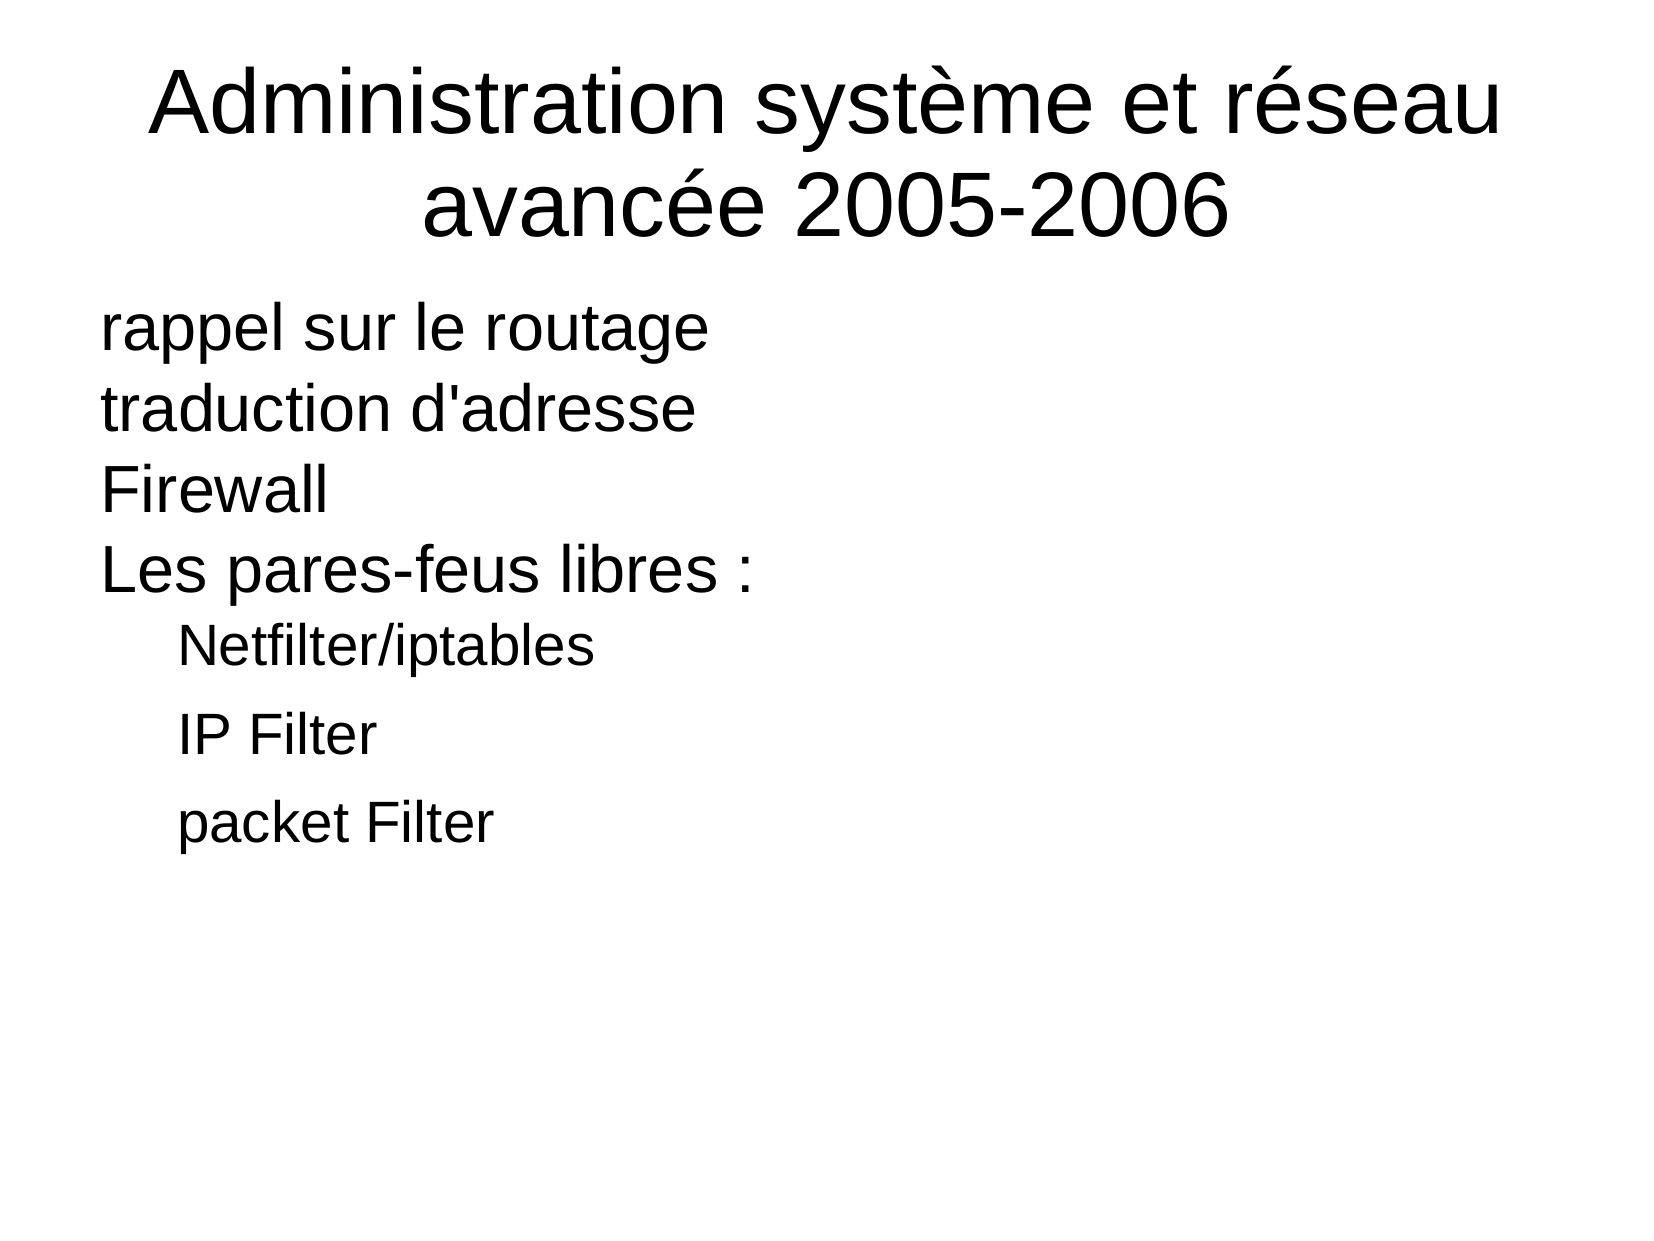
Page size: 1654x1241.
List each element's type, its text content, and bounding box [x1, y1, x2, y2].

list rappel sur le routage traduction d'adresse Firewall Les pares-feus libres : Netfilter/iptables IP Filter packet Filter [82, 290, 1571, 1109]
title Administration système et réseau avancée 2005-2006 [82, 39, 1571, 267]
